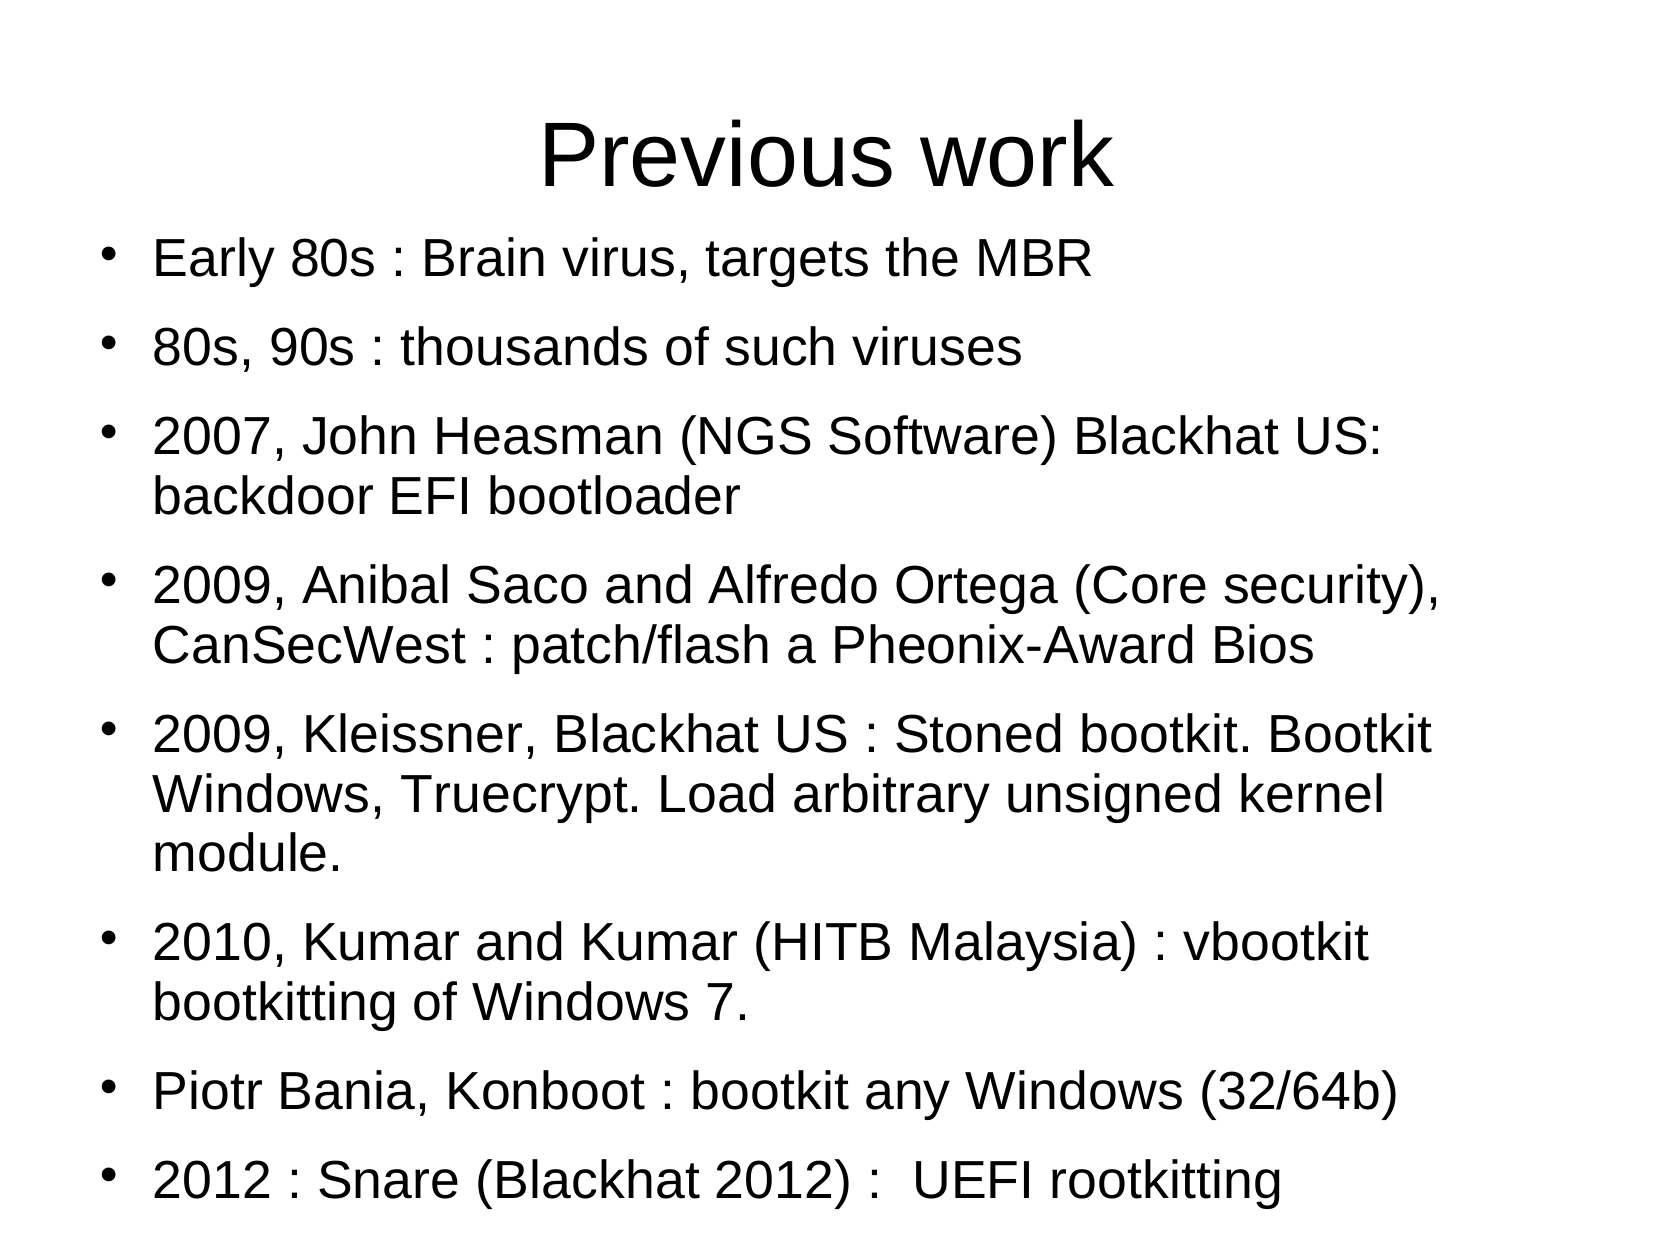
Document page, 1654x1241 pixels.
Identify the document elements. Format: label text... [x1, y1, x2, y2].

list Early 80s : Brain virus, targets the MBR 80s, 90s : thousands of such viruses 2007, John Heasman (NGS Software) Blackhat US: backdoor EFI bootloader 2009, Anibal Saco and Alfredo Ortega (Core security), CanSecWest : patch/flash a Pheonix-Award Bios 2009, Kleissner, Blackhat US : Stoned bootkit. Bootkit Windows, Truecrypt. Load arbitrary unsigned kernel module. 2010, Kumar and Kumar (HITB Malaysia) : vbootkit bootkitting of Windows 7. Piotr Bania, Konboot : bootkit any Windows (32/64b) 2012 : Snare (Blackhat 2012) : UEFI rootkitting [82, 224, 1571, 1221]
title Previous work [82, 49, 1571, 224]
